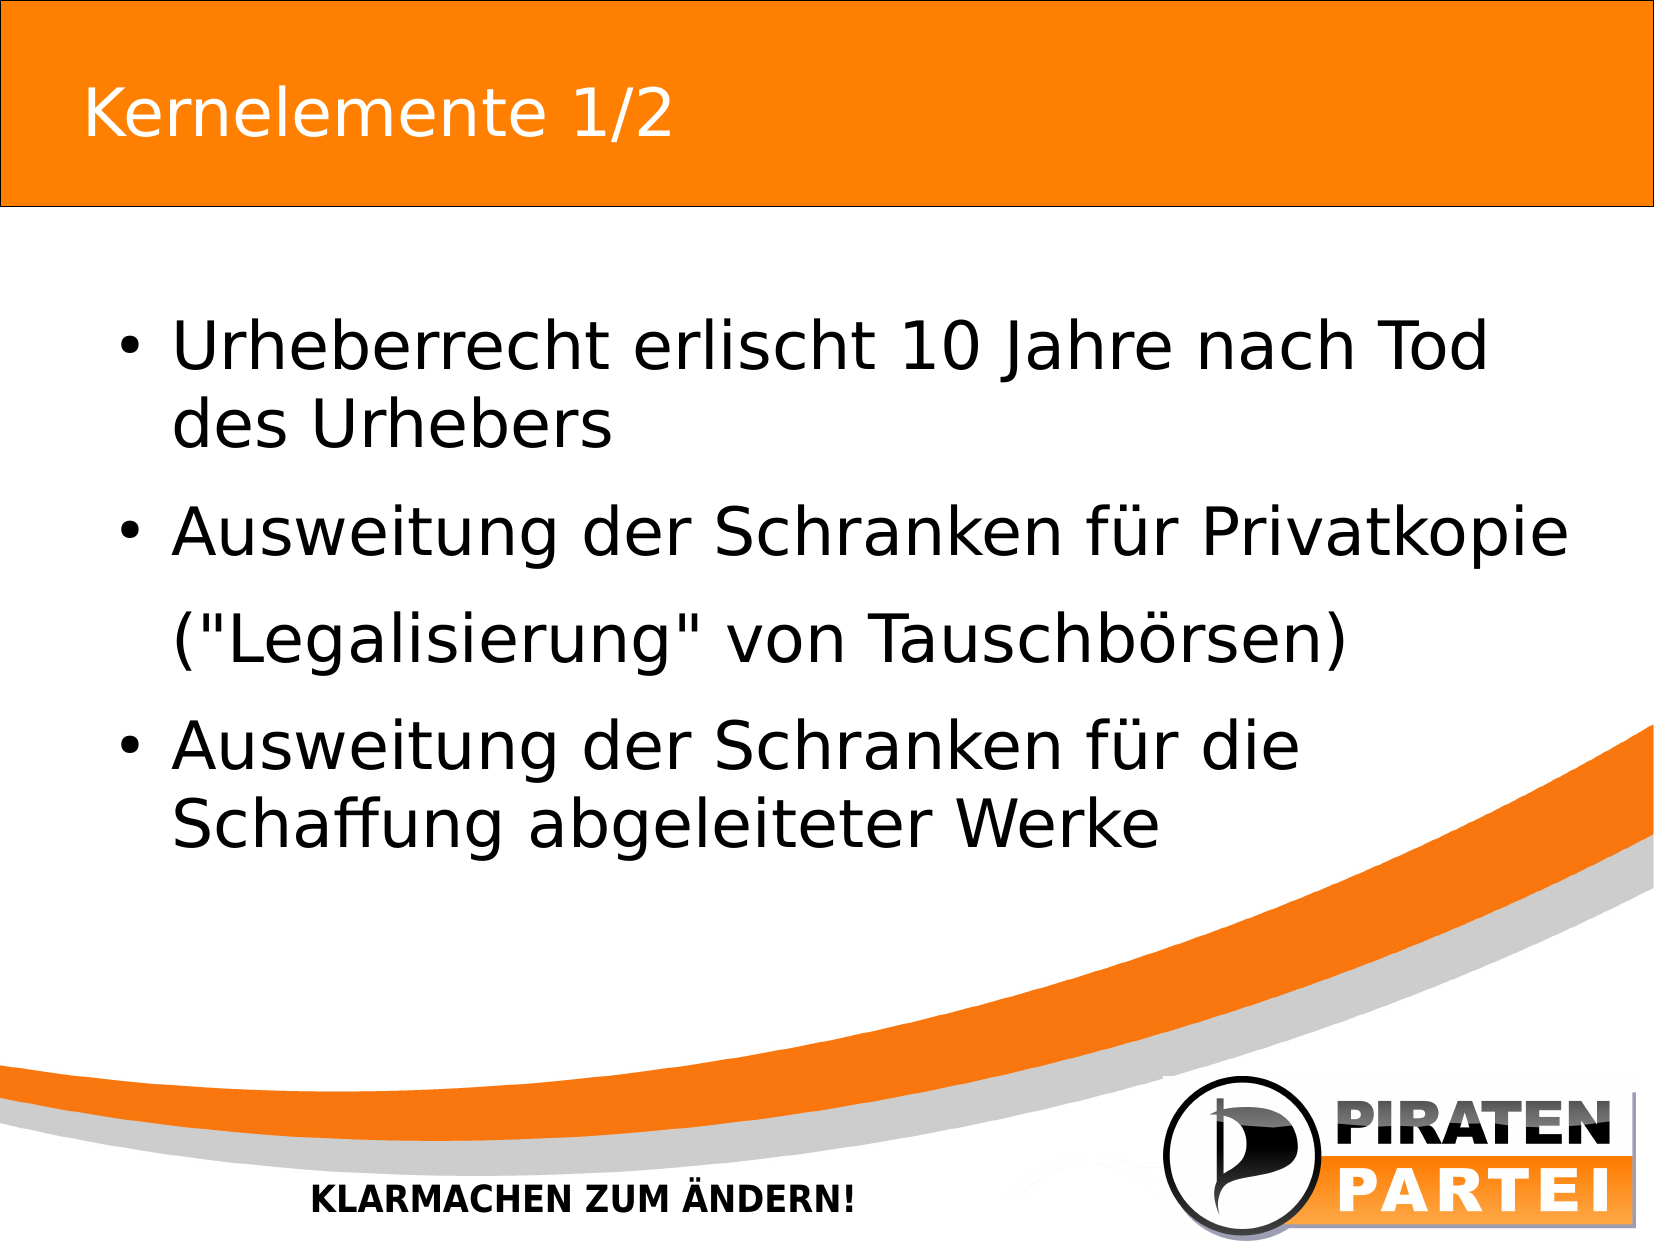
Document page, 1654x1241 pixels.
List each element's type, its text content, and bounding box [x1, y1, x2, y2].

picture [392, 1190, 399, 1197]
title Kernelemente 1/2 [82, 49, 1571, 178]
picture [0, 699, 1654, 1241]
picture [796, 1190, 803, 1197]
list Urheberrecht erlischt 10 Jahre nach Tod des Urhebers Ausweitung der Schranken für Privatkopie ("Legalisierung" von Tauschbörsen) Ausweitung der Schranken für die Schaffung abgeleiteter Werke [82, 290, 1595, 1034]
picture [745, 1190, 756, 1199]
